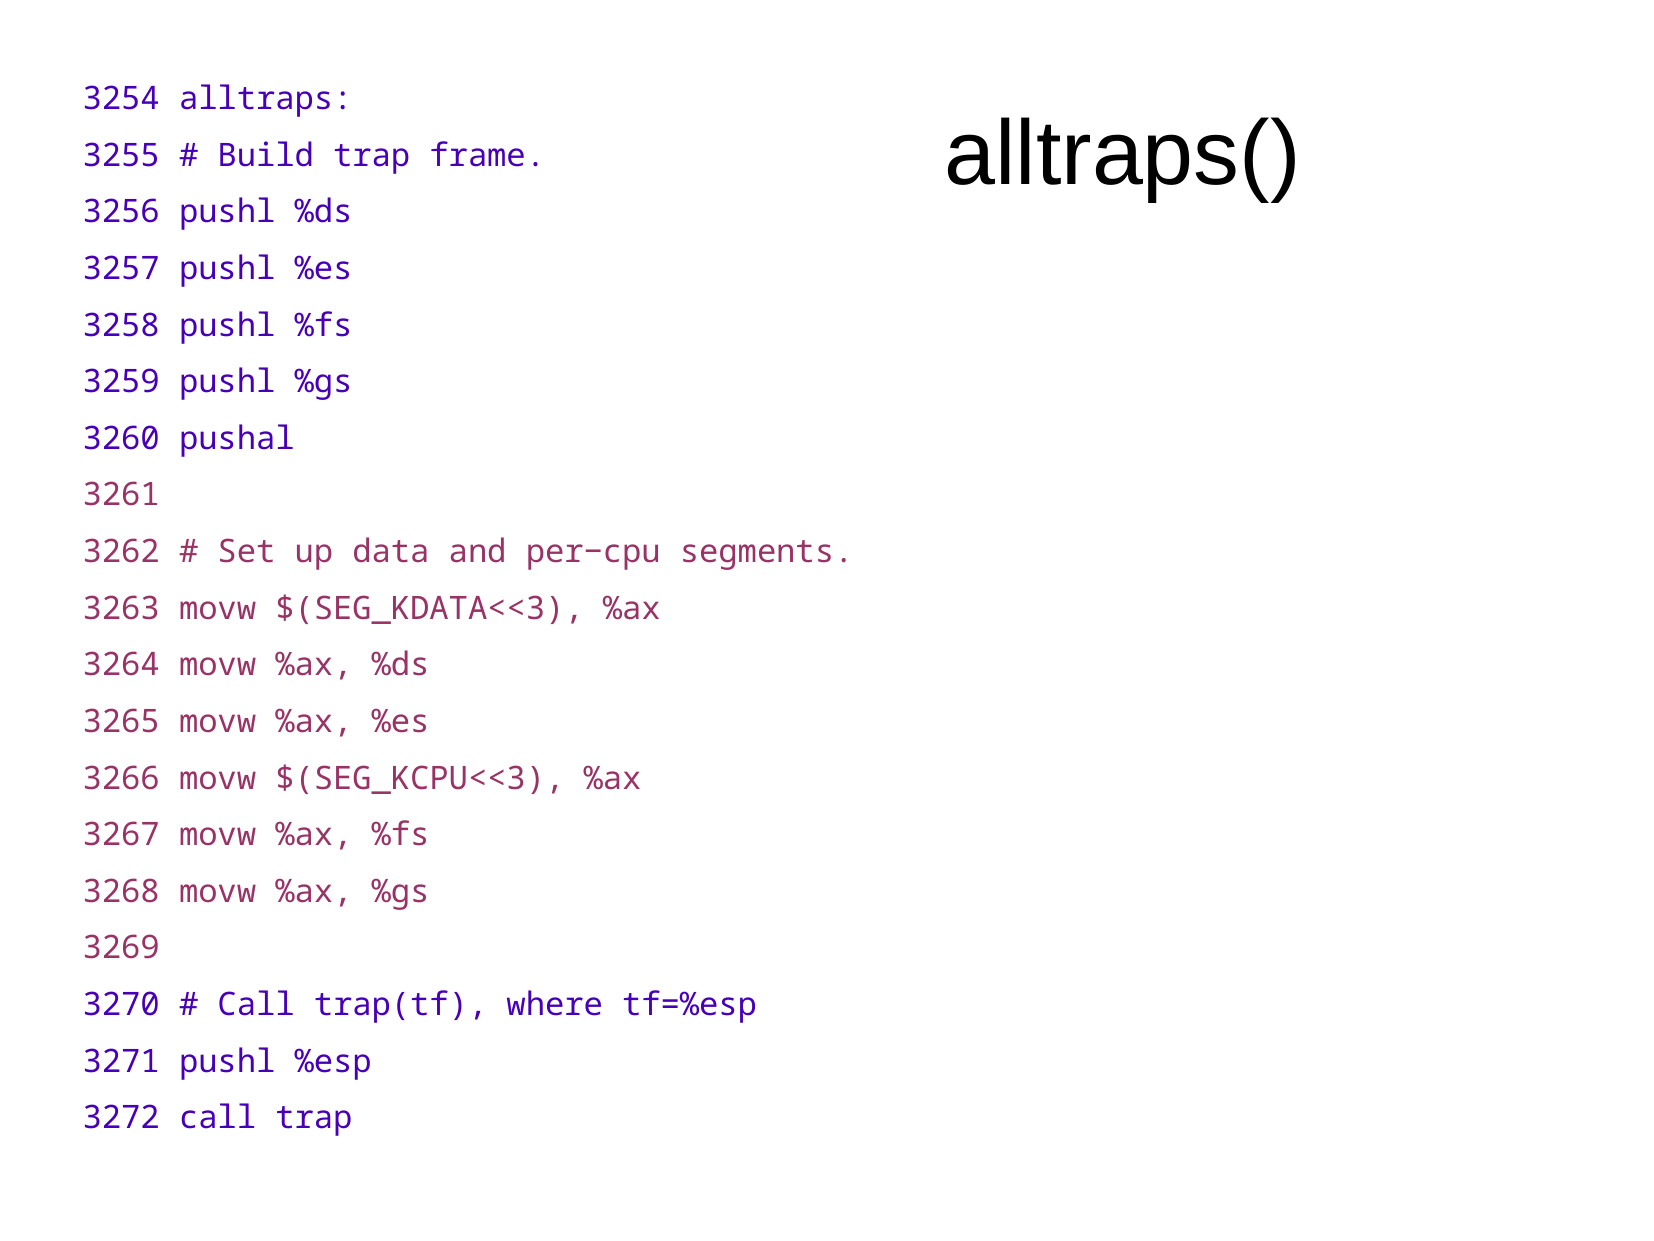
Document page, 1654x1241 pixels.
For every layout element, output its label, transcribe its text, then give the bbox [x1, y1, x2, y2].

title alltraps() [675, 49, 1571, 257]
list 3254 alltraps: 3255 # Build trap frame. 3256 pushl %ds 3257 pushl %es 3258 pushl %fs 3259 pushl %gs 3260 pushal 3261 3262 # Set up data and per−cpu segments. 3263 movw $(SEG_KDATA<<3), %ax 3264 movw %ax, %ds 3265 movw %ax, %es 3266 movw $(SEG_KCPU<<3), %ax 3267 movw %ax, %fs 3268 movw %ax, %gs 3269 3270 # Call trap(tf), where tf=%esp 3271 pushl %esp 3272 call trap [82, 75, 1571, 1163]
